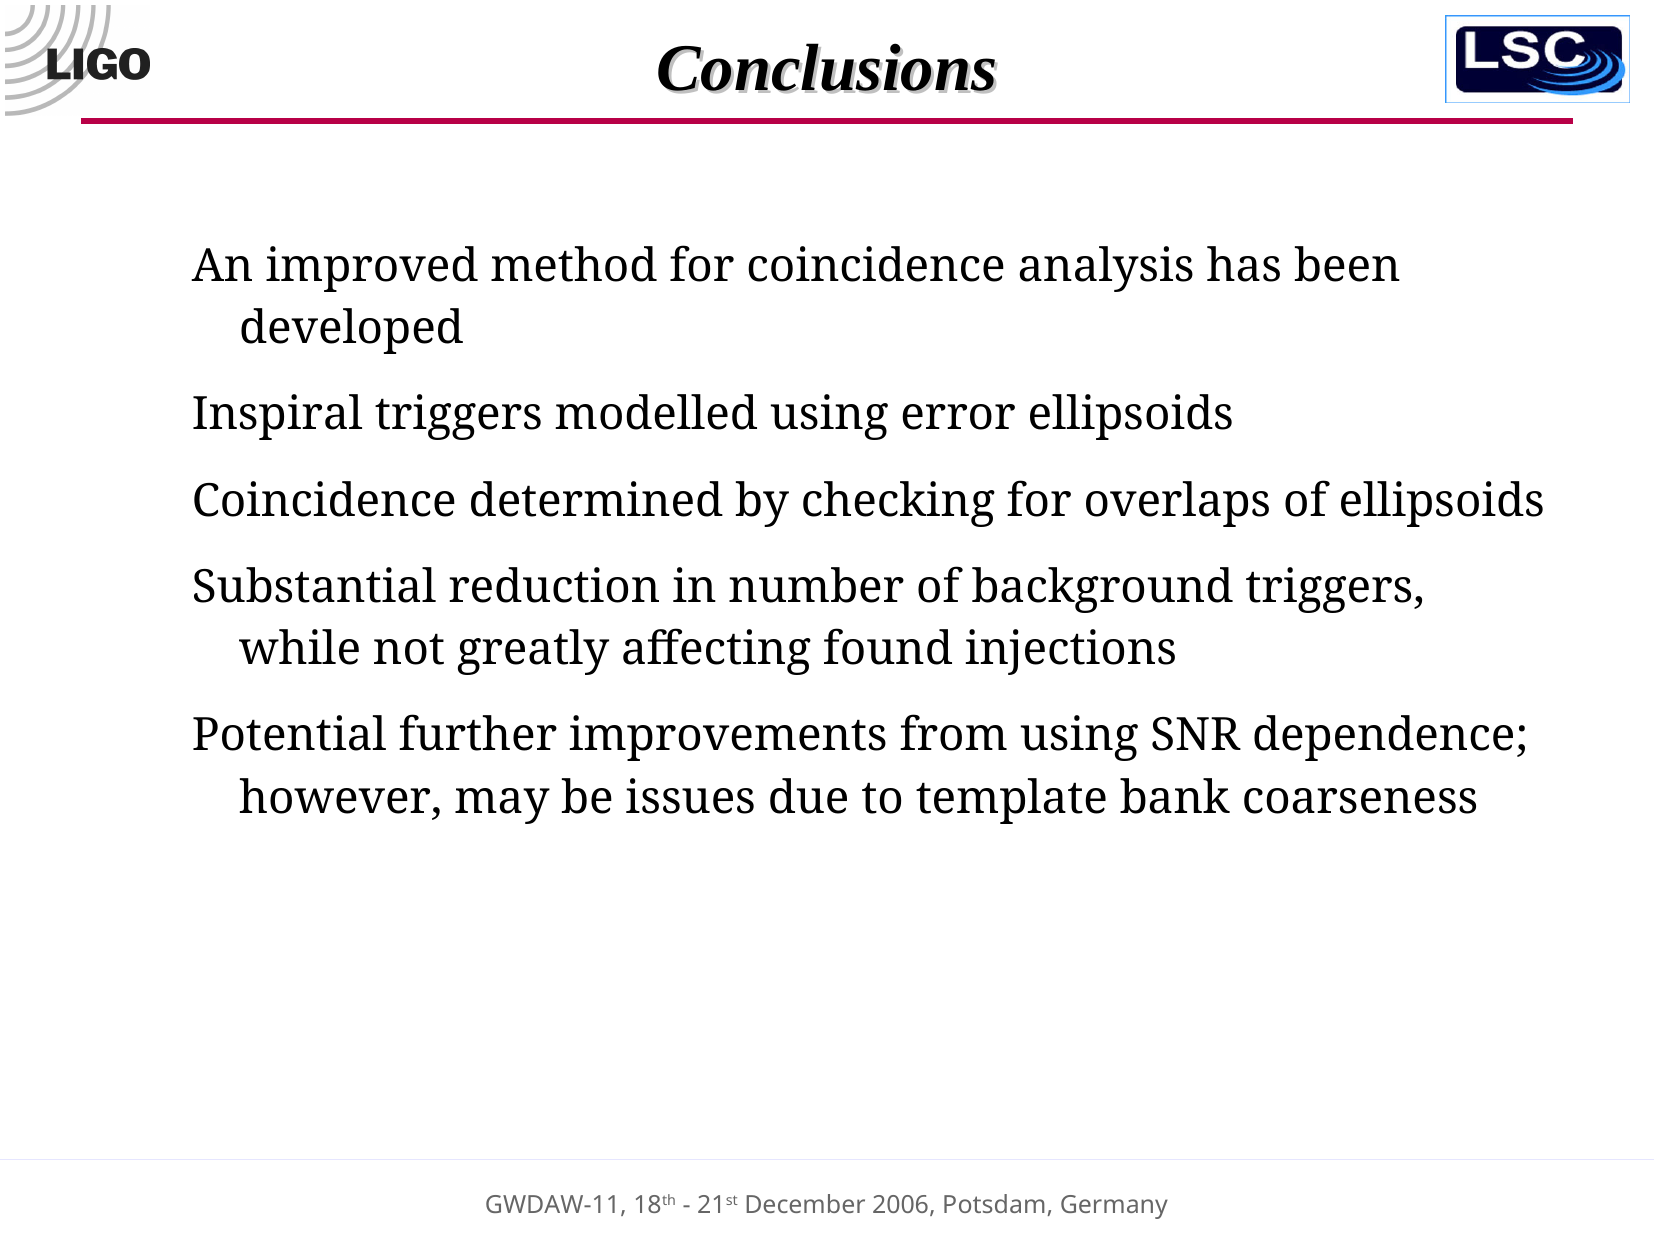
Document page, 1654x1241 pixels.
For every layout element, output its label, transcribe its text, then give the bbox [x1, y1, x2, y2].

list An improved method for coincidence analysis has been developed Inspiral triggers modelled using error ellipsoids Coincidence determined by checking for overlaps of ellipsoids Substantial reduction in number of background triggers, while not greatly affecting found injections Potential further improvements from using SNR dependence; however, may be issues due to template bank coarseness [82, 224, 1571, 933]
picture [1571, 15, 1630, 103]
title Conclusions [82, 10, 1571, 125]
